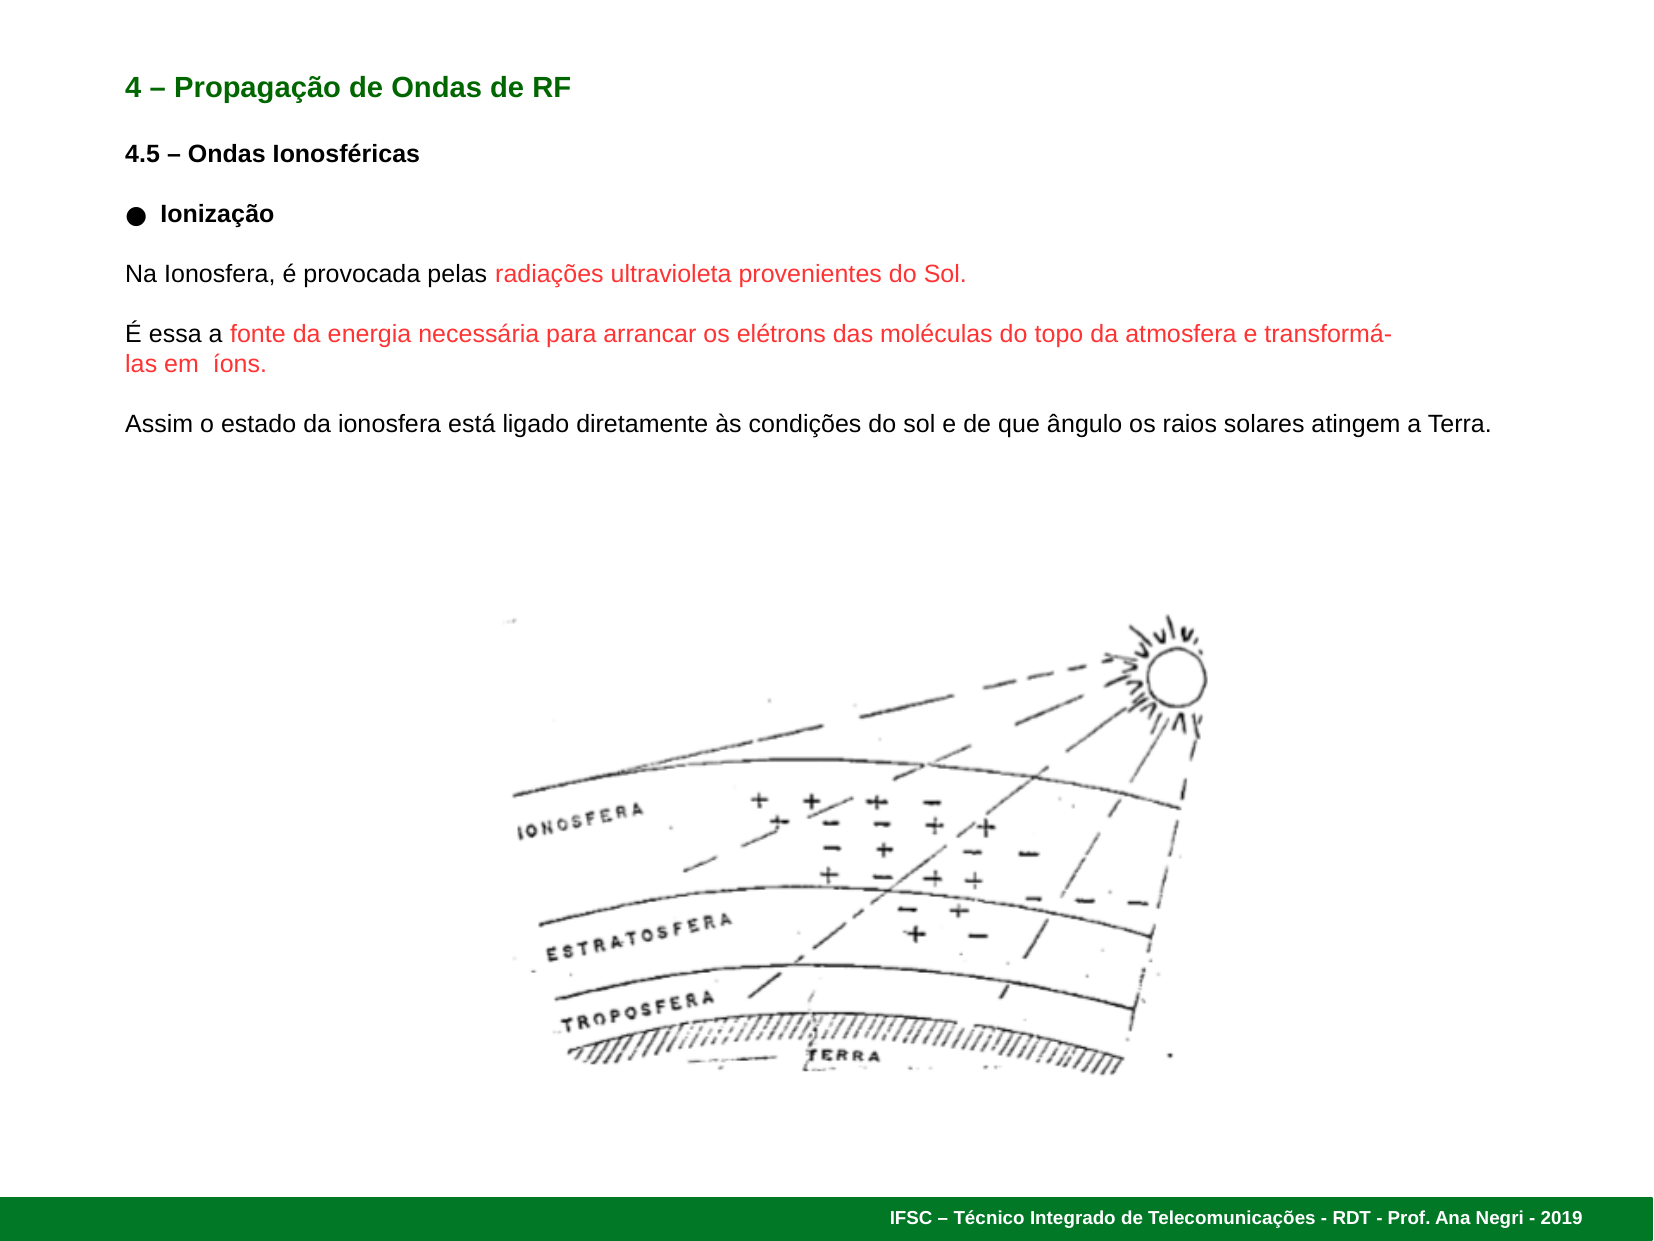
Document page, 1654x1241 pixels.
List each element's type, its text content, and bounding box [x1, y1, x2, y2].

text_box 4 – Propagação de Ondas de RF 4.5 – Ondas Ionosféricas Ionização Na Ionosfera, é provocada pelas radiações ultravioleta provenientes do Sol. É essa a fonte da energia necessária para arrancar os elétrons das moléculas do topo da atmosfera e transformá- las em íons. Assim o estado da ionosfera está ligado diretamente às condições do sol e de que ângulo os raios solares atingem a Terra. [110, 60, 1550, 540]
text_box [0, 1197, 1653, 1241]
picture [494, 598, 1232, 1080]
text_box IFSC – Técnico Integrado de Telecomunicações - RDT - Prof. Ana Negri - 2019 [875, 1197, 1653, 1236]
